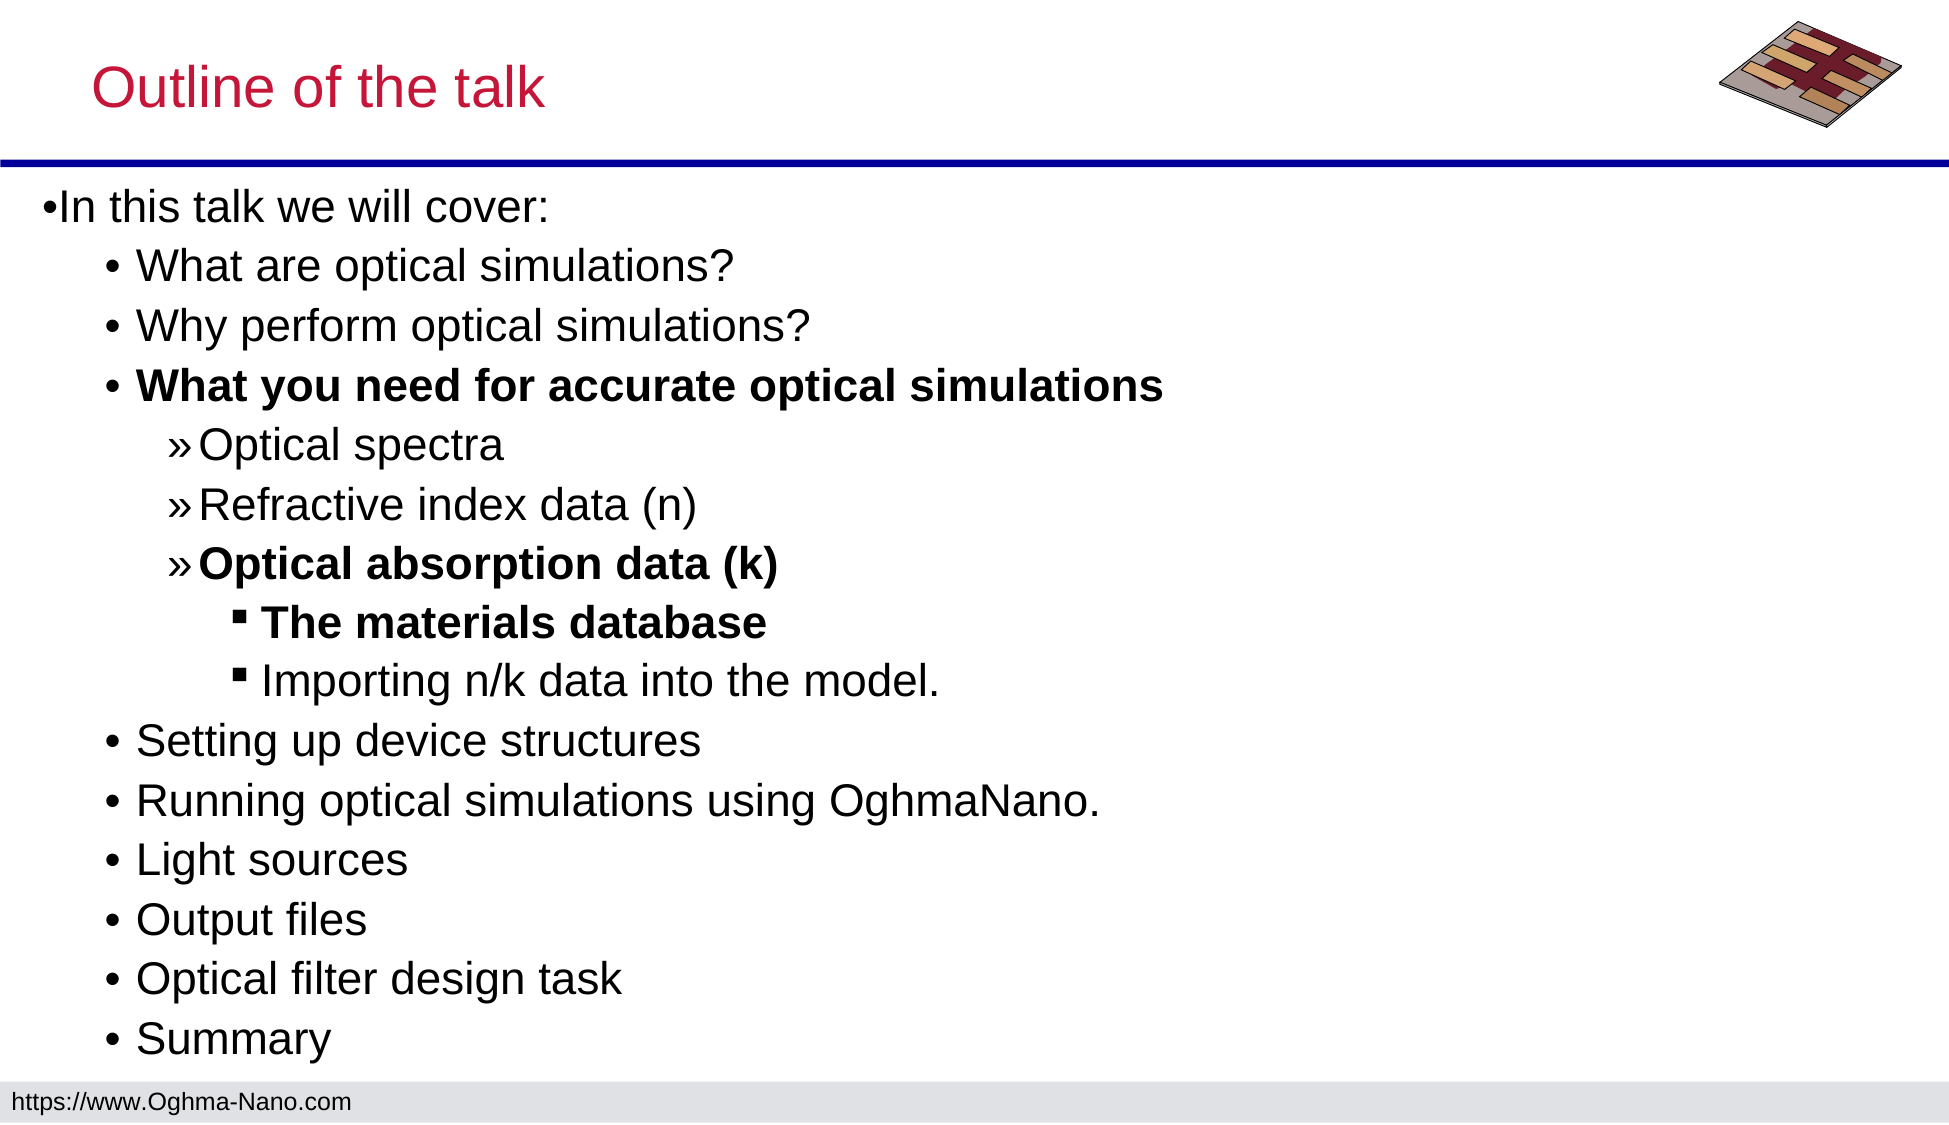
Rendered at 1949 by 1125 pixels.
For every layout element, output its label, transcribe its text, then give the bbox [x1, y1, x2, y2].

list In this talk we will cover: What are optical simulations? Why perform optical simulations? What you need for accurate optical simulations Optical spectra Refractive index data (n) Optical absorption data (k) The materials database Importing n/k data into the model. Setting up device structures Running optical simulations using OghmaNano. Light sources Output files Optical filter design task Summary [42, 180, 1650, 1065]
title Outline of the talk [76, 34, 1685, 140]
